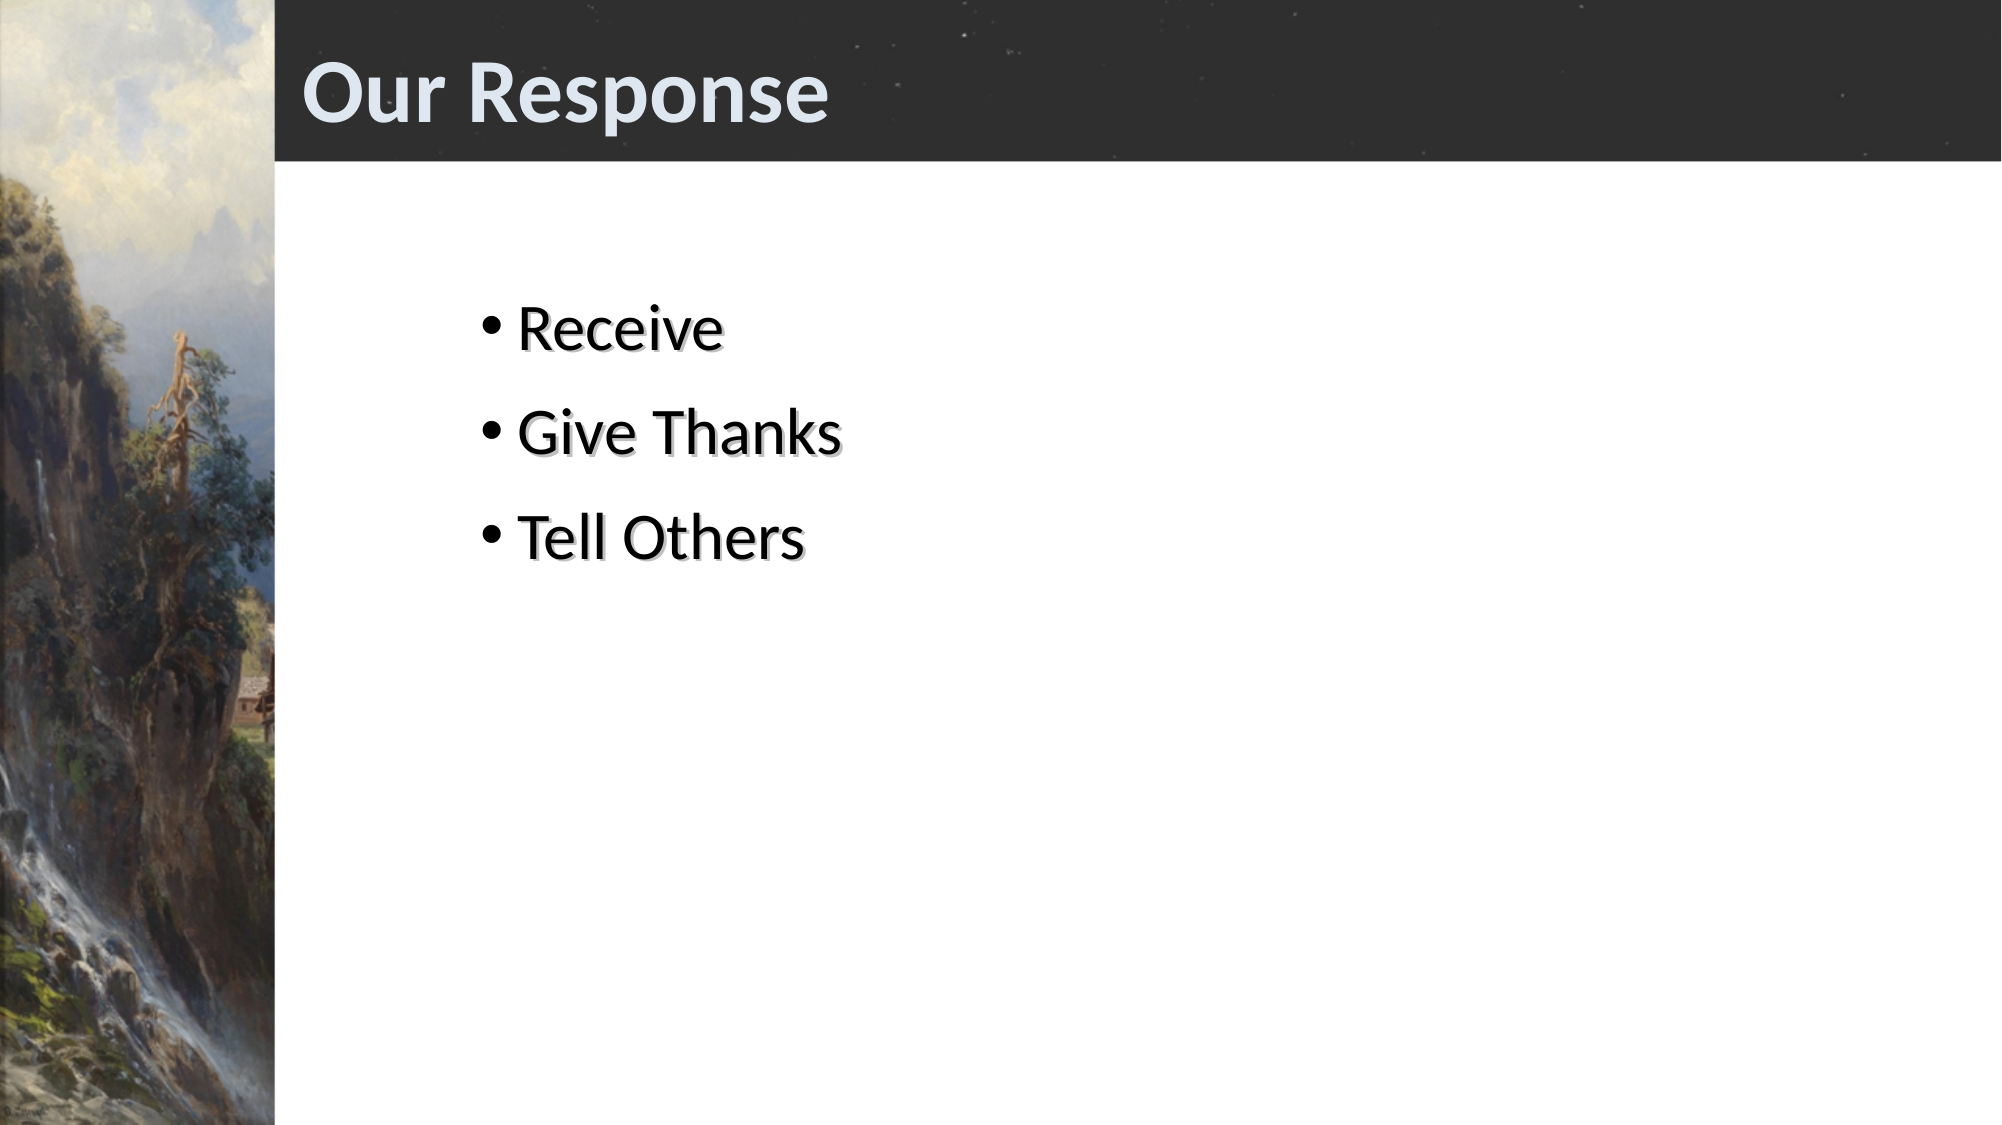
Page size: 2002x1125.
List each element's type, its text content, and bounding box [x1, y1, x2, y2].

text_box Our Response [288, 8, 1947, 163]
picture [0, 0, 2002, 1125]
list Receive Give Thanks Tell Others [465, 285, 1123, 999]
